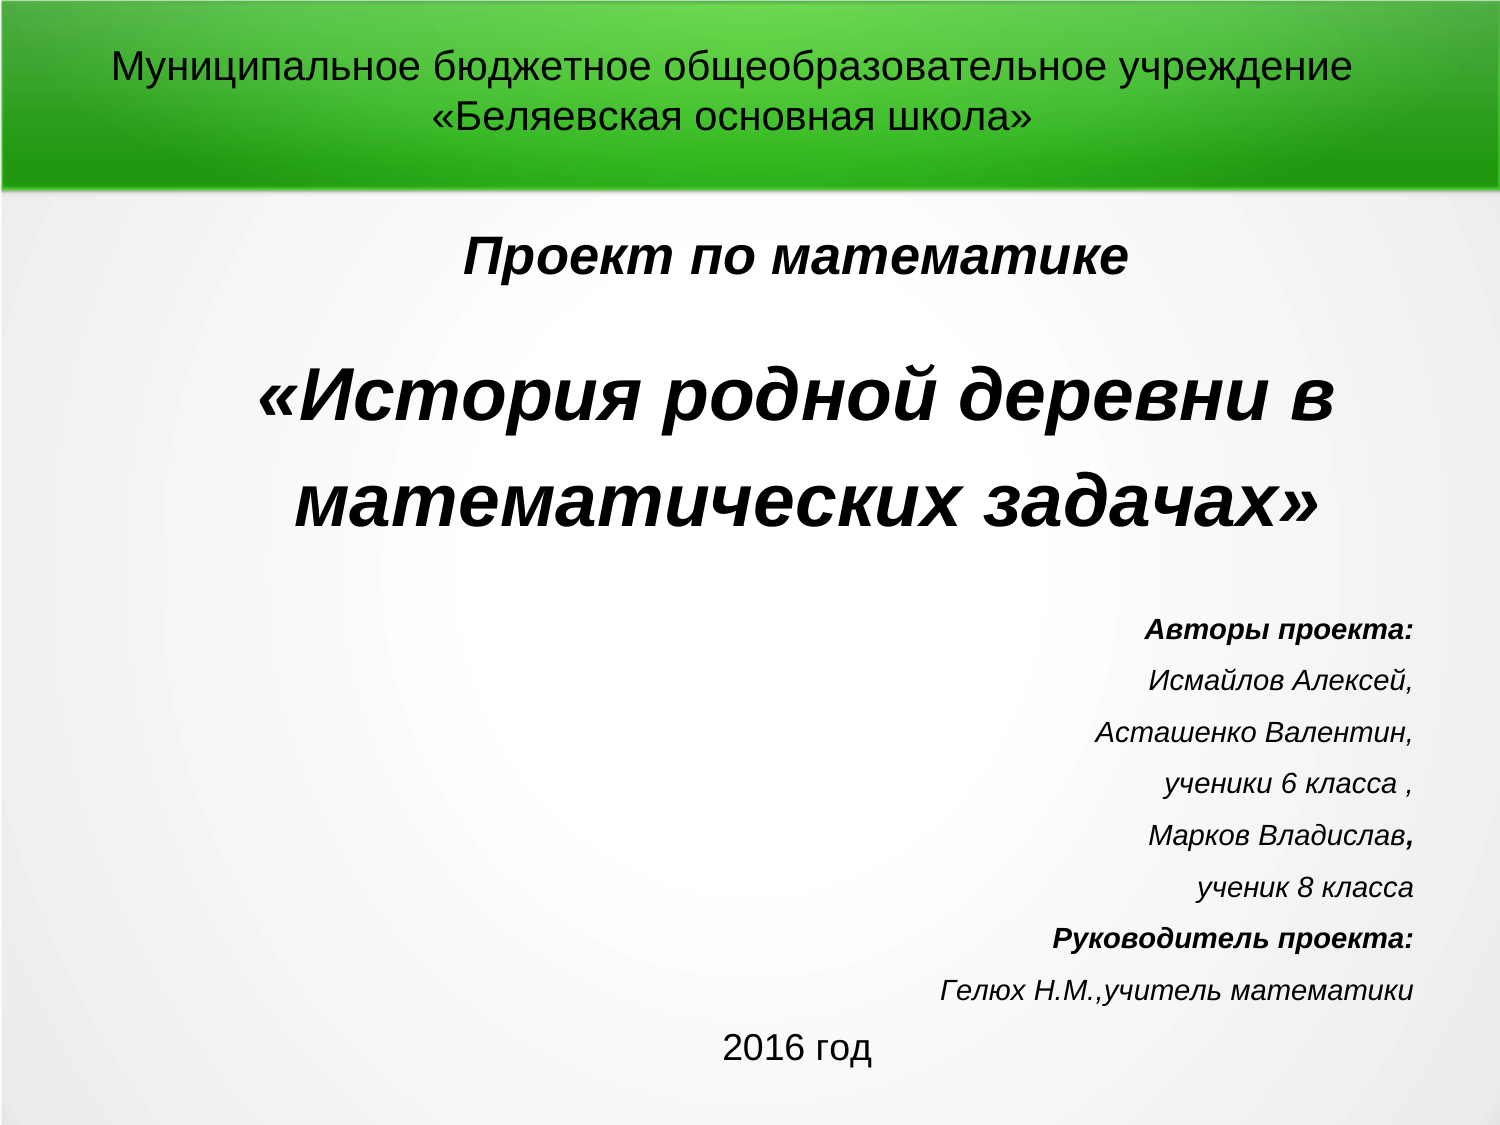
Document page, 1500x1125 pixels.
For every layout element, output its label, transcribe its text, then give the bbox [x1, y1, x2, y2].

picture [0, 0, 1500, 1125]
picture [1157, 827, 1167, 841]
text_box Проект по математике «История родной деревни в математических задачах» Авторы проекта: Исмайлов Алексей, Асташенко Валентин, ученики 6 класса , Марков Владислав, ученик 8 класса Руководитель проекта: Гелюх Н.М.,учитель математики 2016 год [165, 212, 1430, 827]
text_box Муниципальное бюджетное общеобразовательное учреждение «Беляевская основная школа» [70, 0, 1394, 213]
picture [1264, 827, 1274, 833]
picture [1314, 832, 1322, 843]
picture [1262, 836, 1273, 843]
